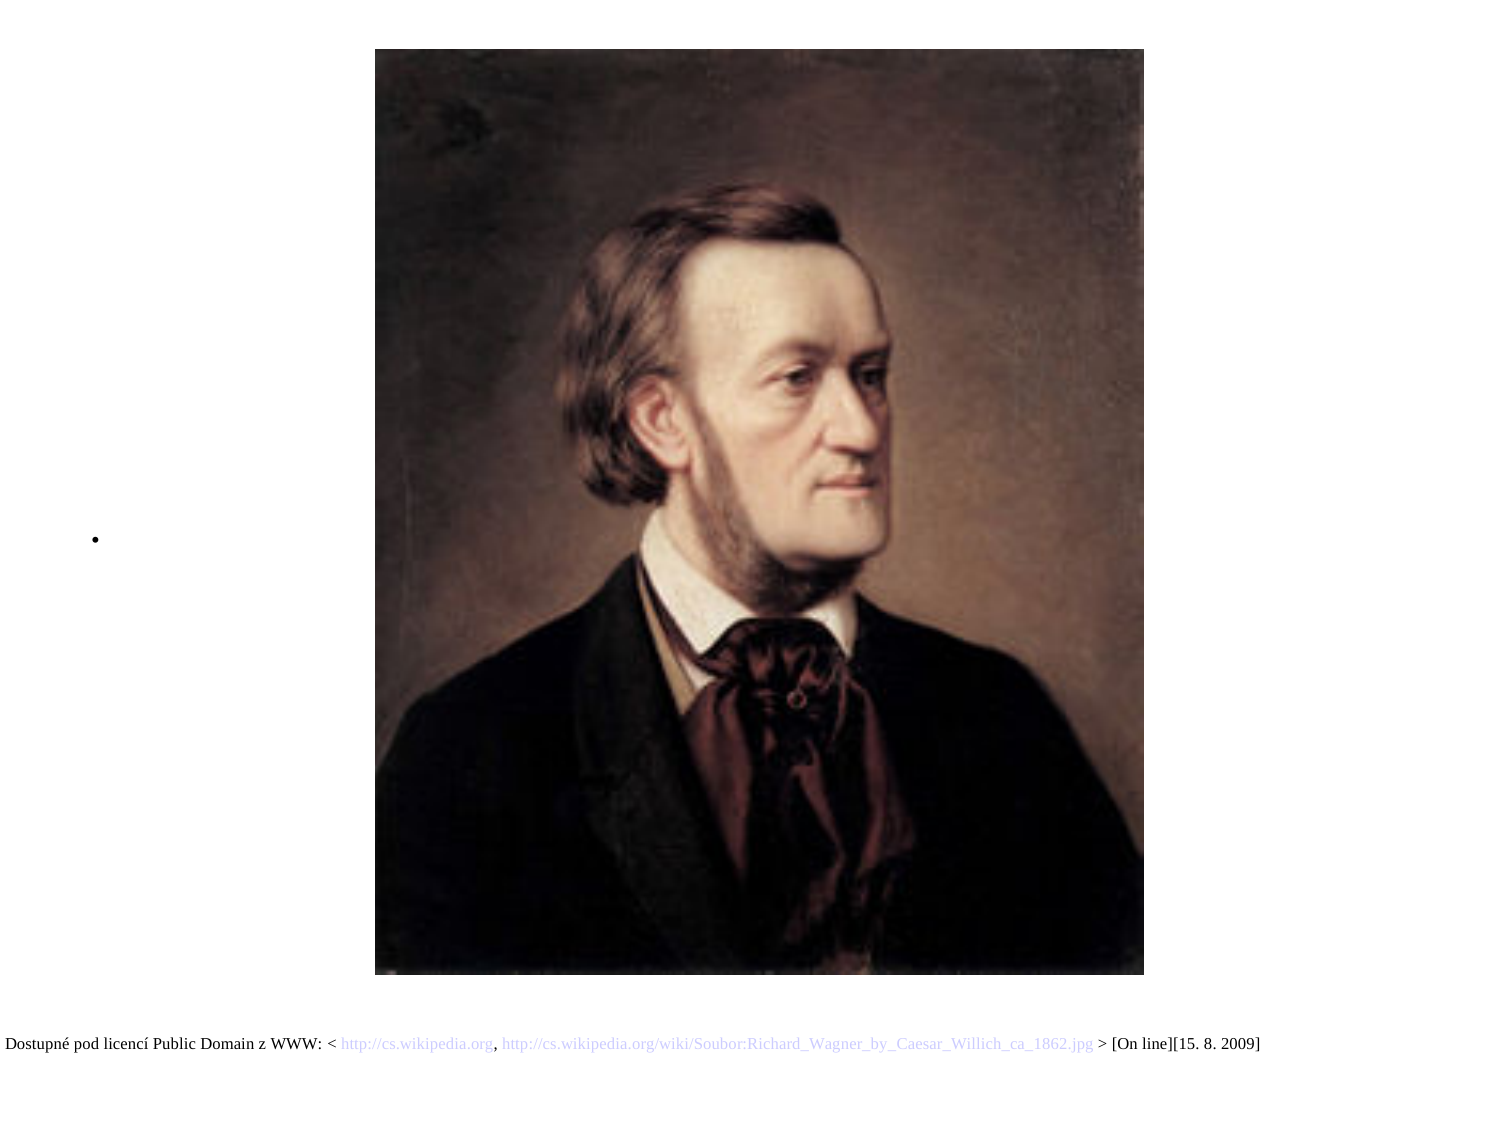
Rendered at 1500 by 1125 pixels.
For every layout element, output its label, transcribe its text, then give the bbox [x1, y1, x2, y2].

picture [375, 49, 1144, 976]
text_box Dostupné pod licencí Public Domain z WWW: < http://cs.wikipedia.org, http://cs.wikipedia.org/wiki/Soubor:Richard_Wagner_by_Caesar_Willich_ca_1862.jpg > [On line][15. 8. 2009] [0, 1024, 1276, 1061]
